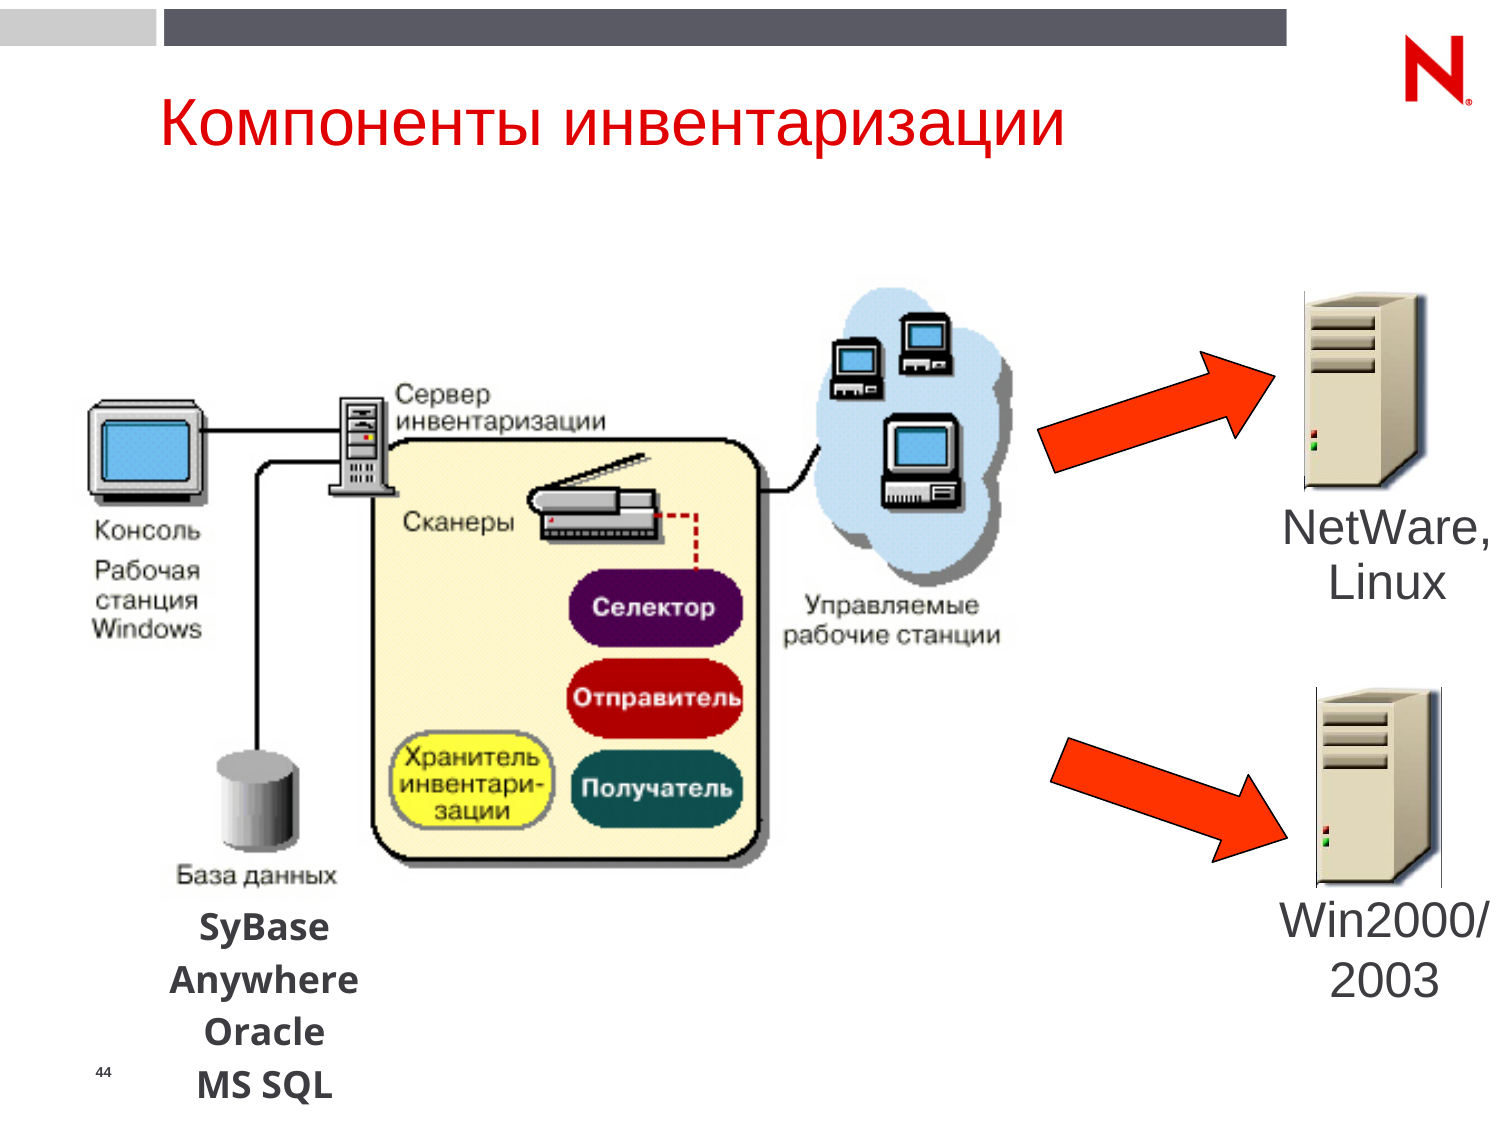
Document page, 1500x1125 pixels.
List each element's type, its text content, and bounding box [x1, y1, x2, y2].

chart [1304, 291, 1429, 491]
chart [1316, 687, 1442, 884]
text_box Компоненты инвентаризации [145, 77, 1199, 177]
picture [37, 275, 1051, 909]
text_box [1050, 737, 1288, 863]
text_box [1037, 351, 1275, 473]
picture [1403, 32, 1473, 107]
text_box Win2000/ 2003 [1263, 884, 1500, 1017]
text_box NetWare, Linux [1266, 491, 1495, 563]
text_box SyBase Anywhere Oracle MS SQL [85, 891, 444, 1051]
